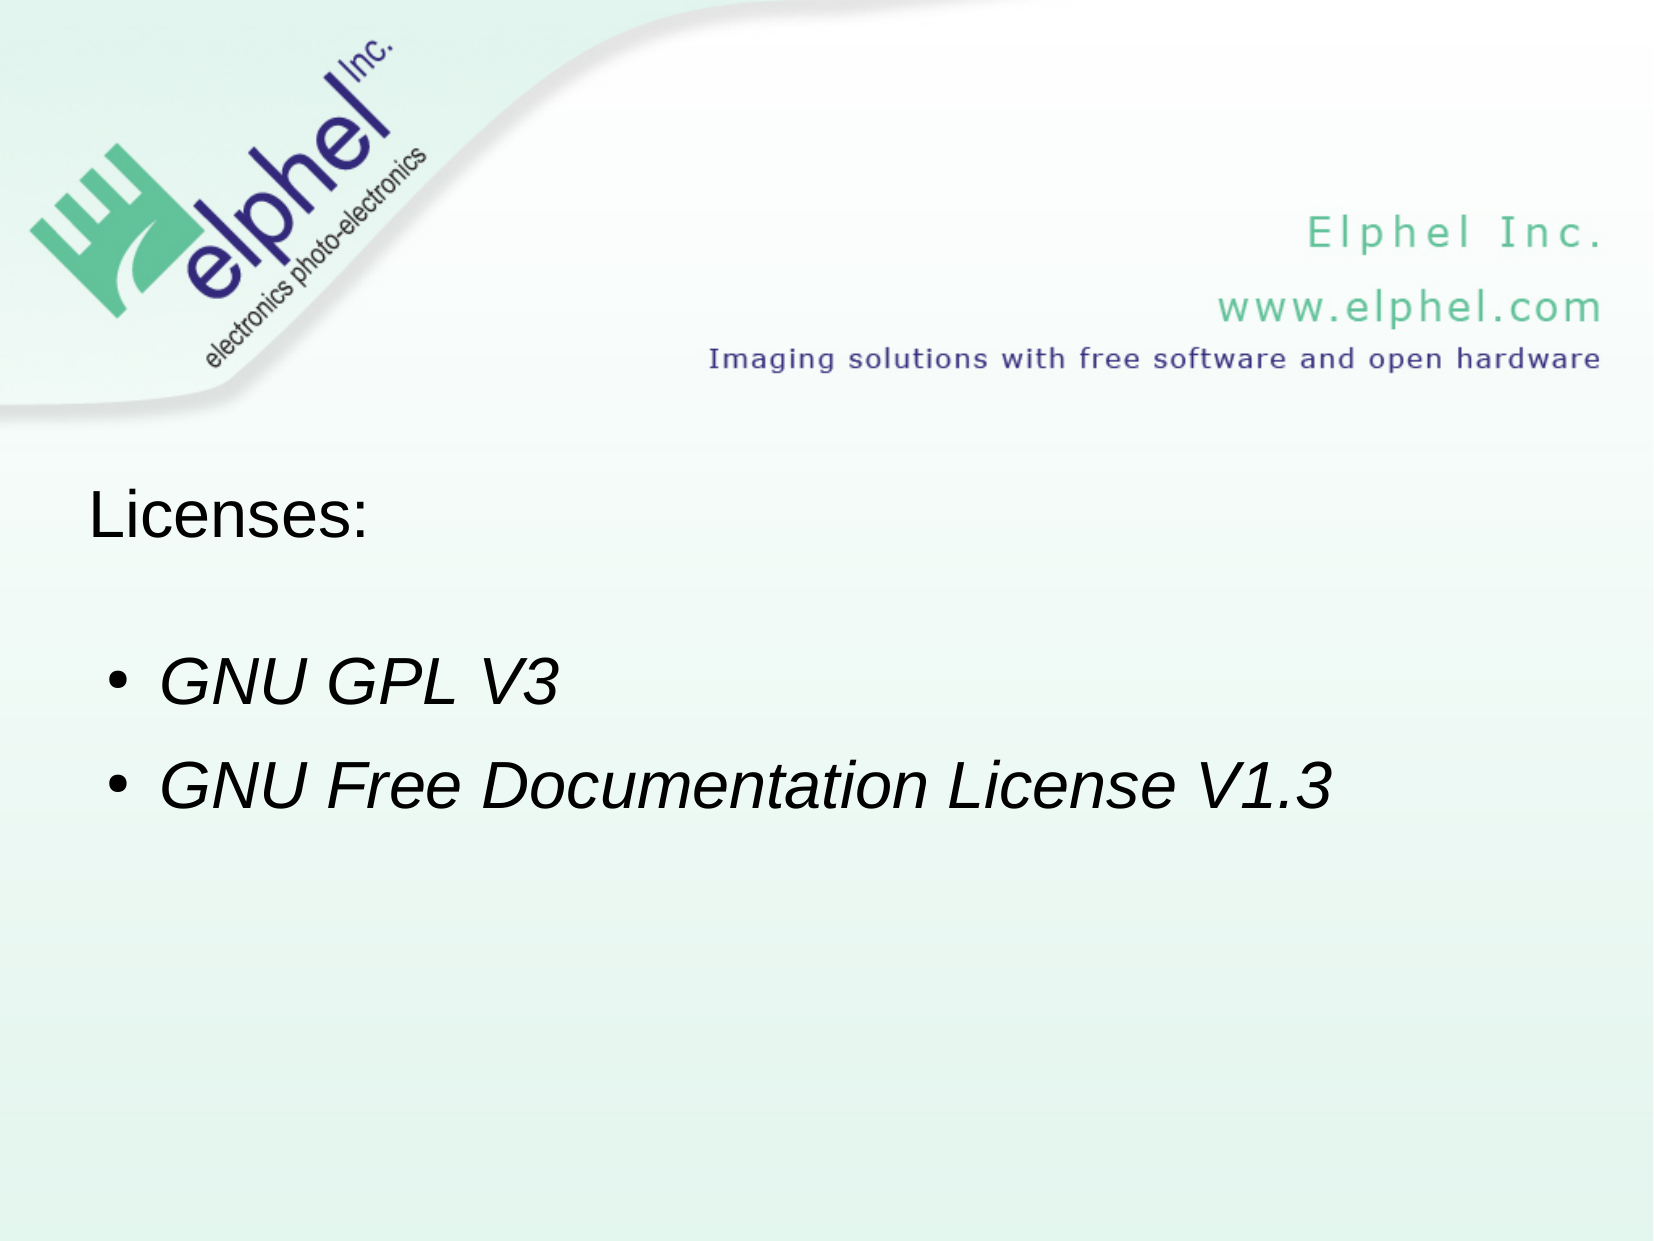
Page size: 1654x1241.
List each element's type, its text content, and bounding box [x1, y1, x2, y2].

list Licenses: GNU GPL V3 GNU Free Documentation License V1.3 [88, 472, 1571, 1137]
picture [0, 0, 1654, 1241]
